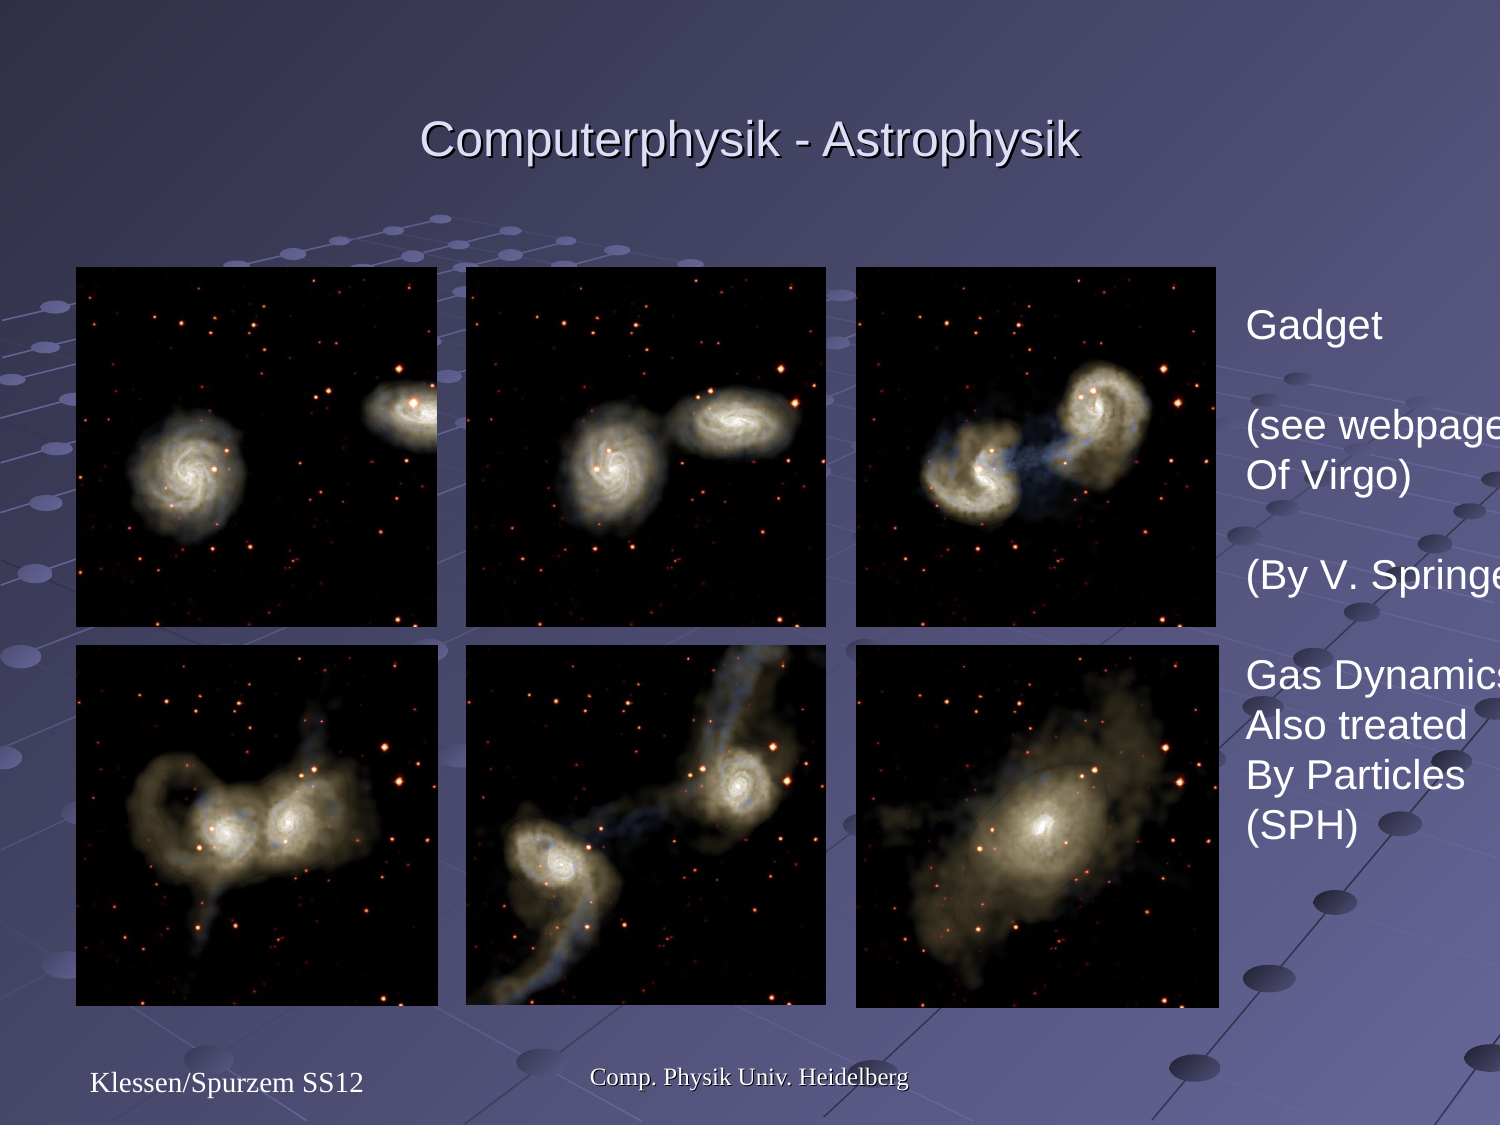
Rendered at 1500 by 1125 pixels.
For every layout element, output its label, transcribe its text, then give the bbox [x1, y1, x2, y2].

picture [856, 267, 1216, 627]
picture [76, 645, 438, 1006]
text_box Gadget (see webpage Of Virgo)‏ (By V. Springel)‏ Gas Dynamics Also treated By Particles (SPH)‏ [1230, 289, 1500, 856]
picture [856, 645, 1219, 1008]
picture [466, 645, 826, 1005]
picture [76, 267, 437, 627]
picture [466, 267, 826, 627]
title Computerphysik - Astrophysik [75, 45, 1426, 233]
